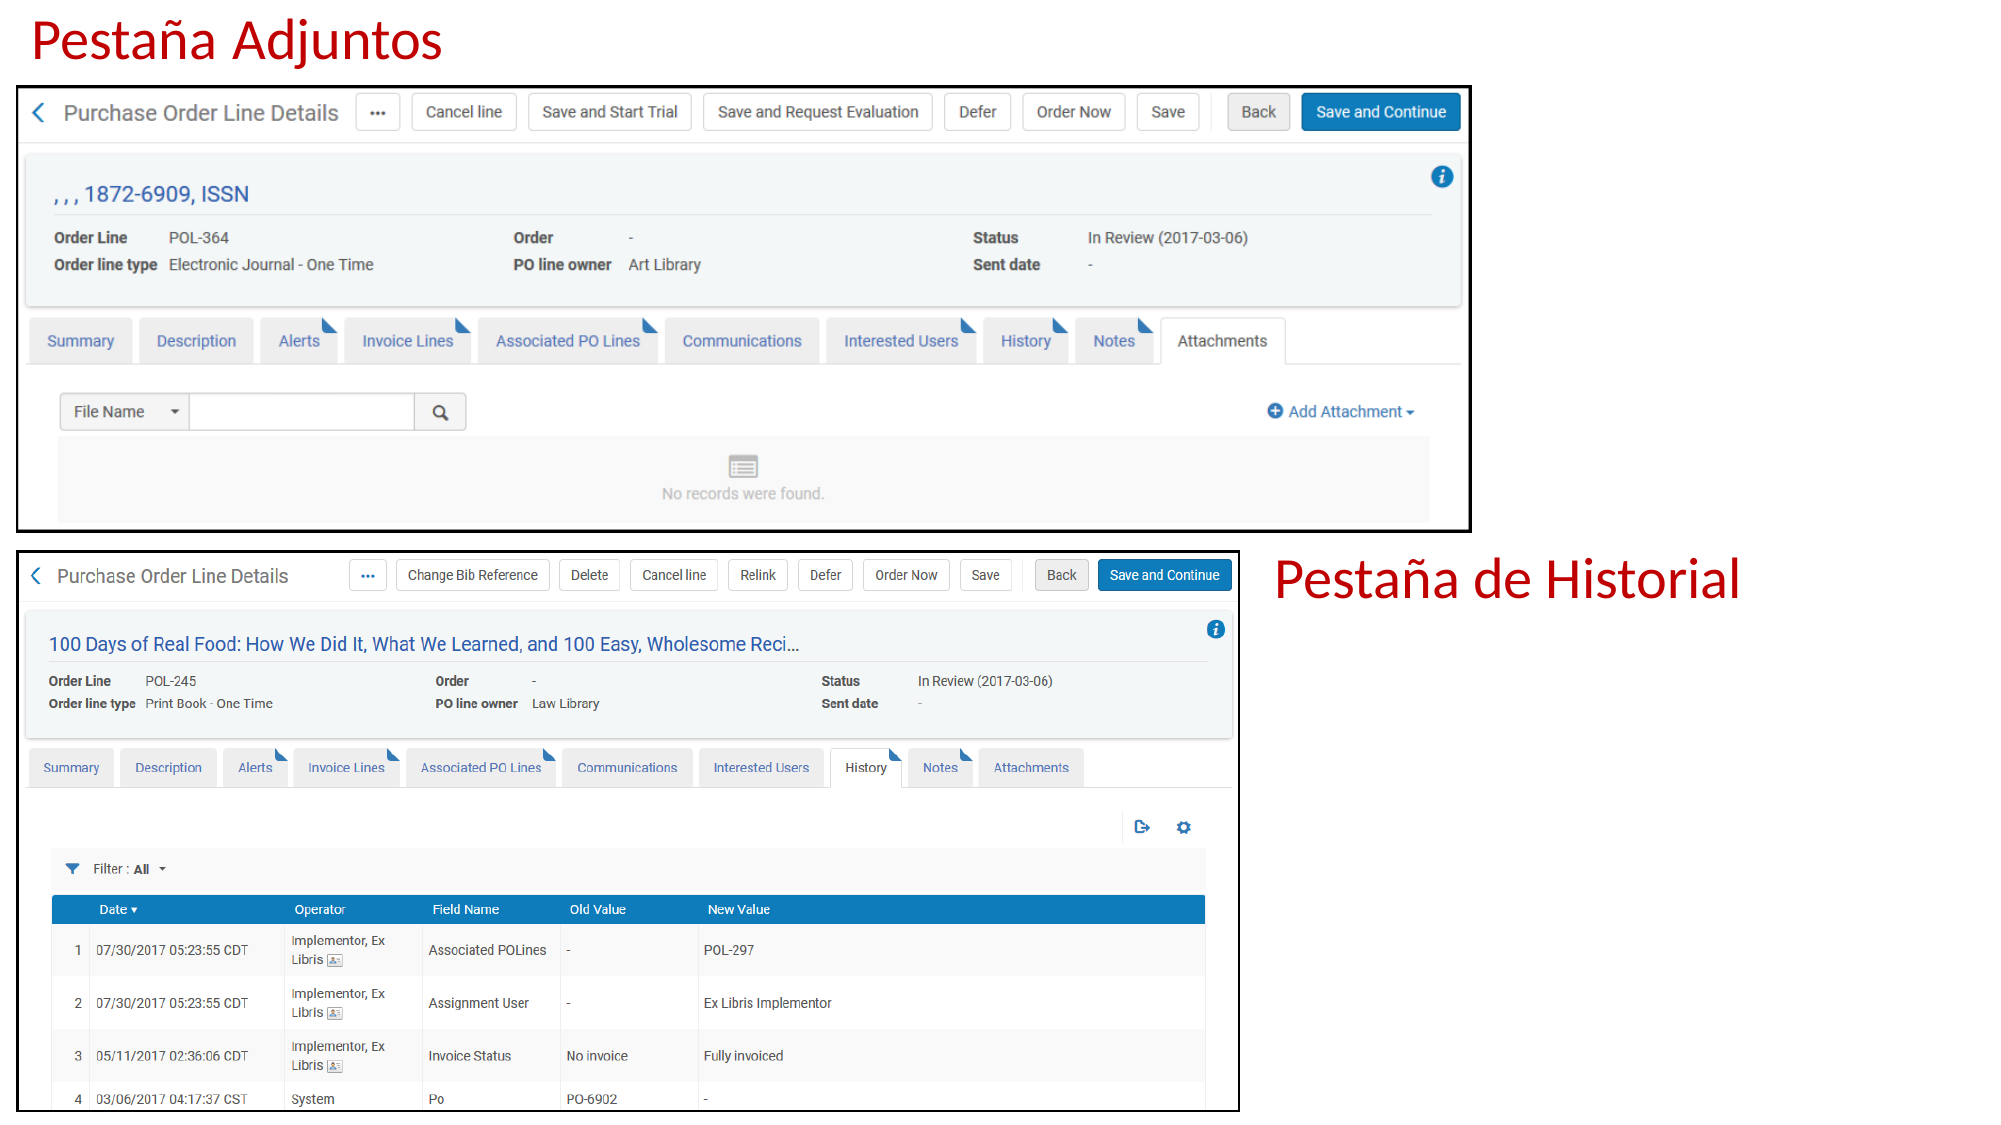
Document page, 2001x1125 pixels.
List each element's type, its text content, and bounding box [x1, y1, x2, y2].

text_box Pestaña Adjuntos [17, 0, 459, 79]
picture [16, 551, 1240, 1112]
picture [16, 85, 1472, 533]
text_box Pestaña de Historial [1260, 533, 1758, 618]
